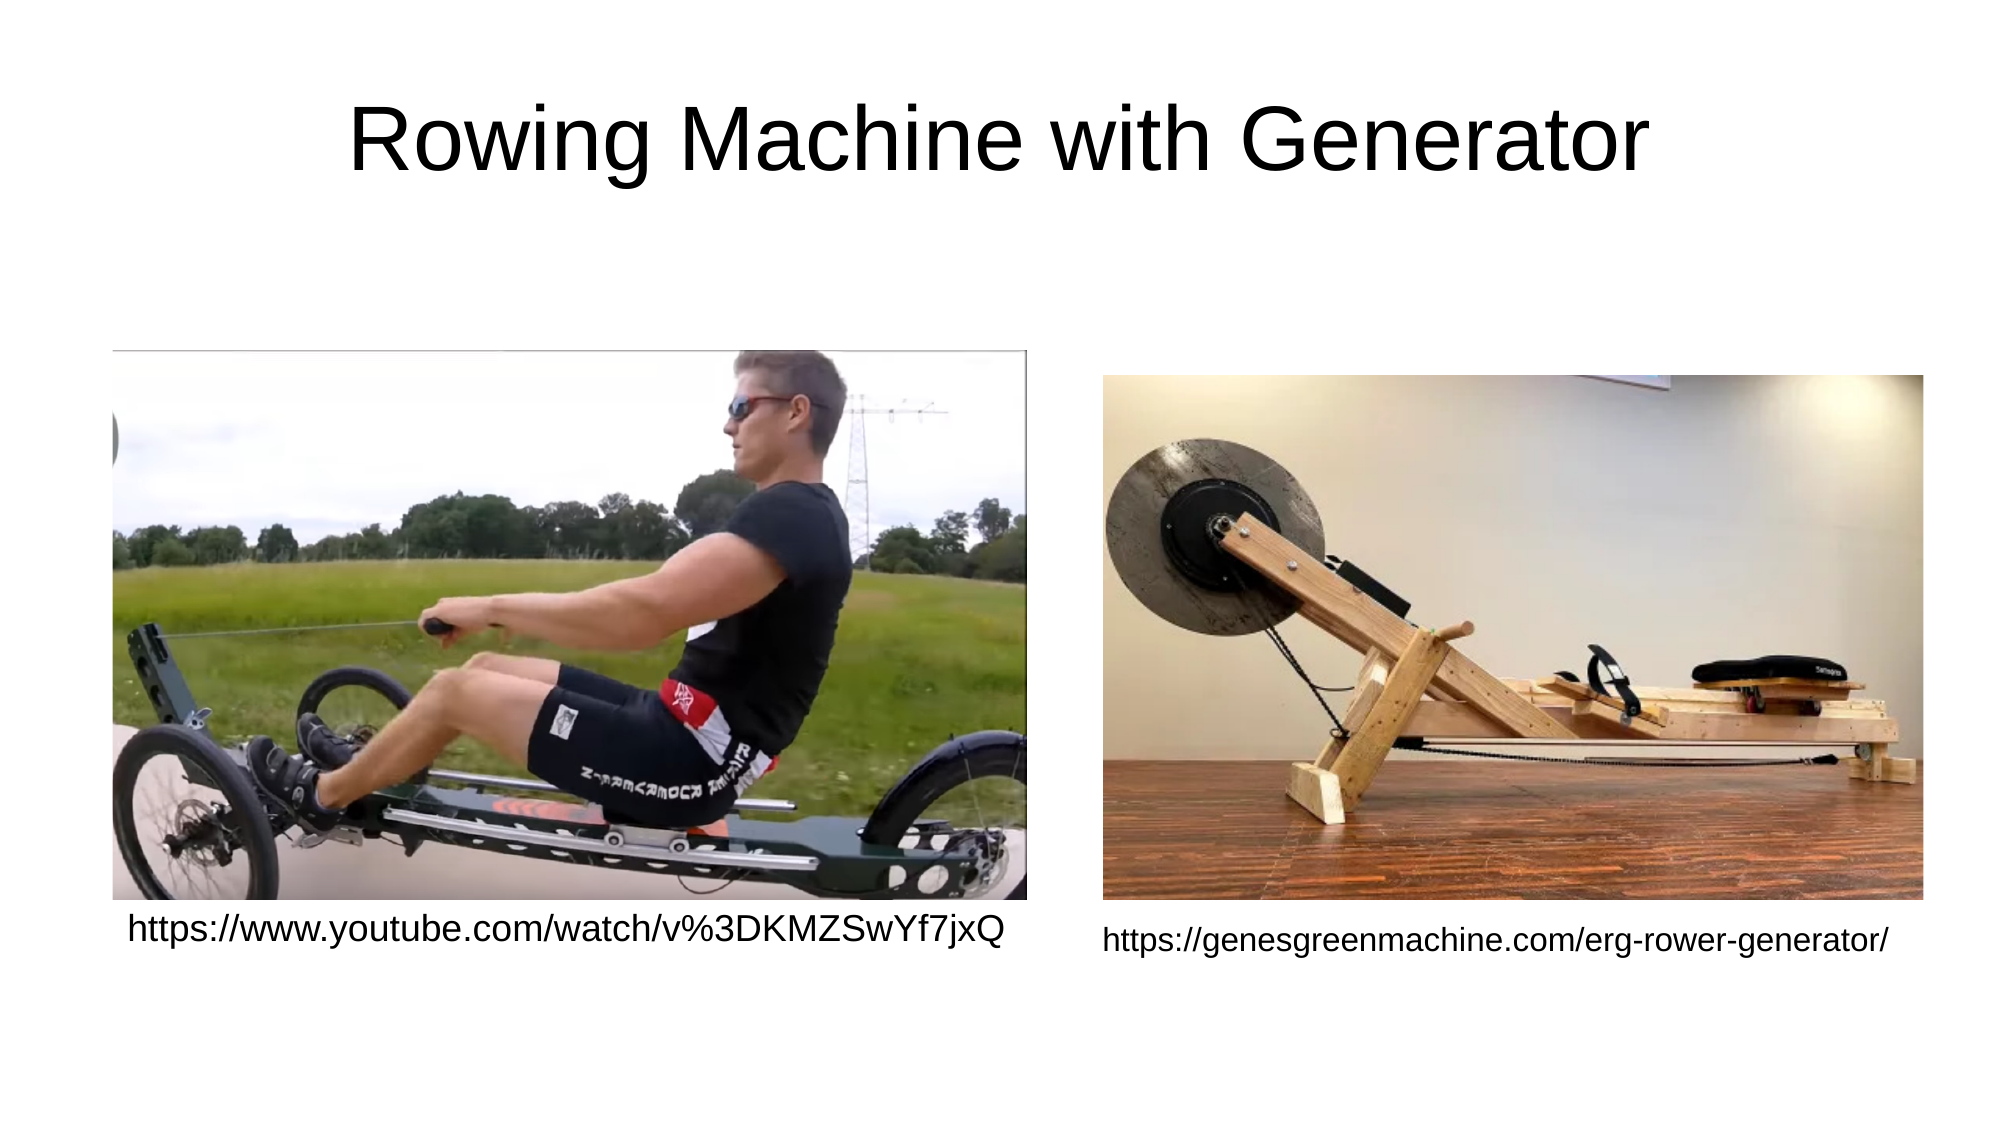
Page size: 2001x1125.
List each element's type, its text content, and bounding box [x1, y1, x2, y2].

text_box https://www.youtube.com/watch/v%3DKMZSwYf7jxQ [112, 900, 1051, 999]
title Rowing Machine with Generator [99, 44, 1900, 233]
picture [112, 343, 1029, 900]
text_box https://genesgreenmachine.com/erg-rower-generator/ [1087, 913, 1913, 1013]
picture [1103, 375, 1924, 900]
